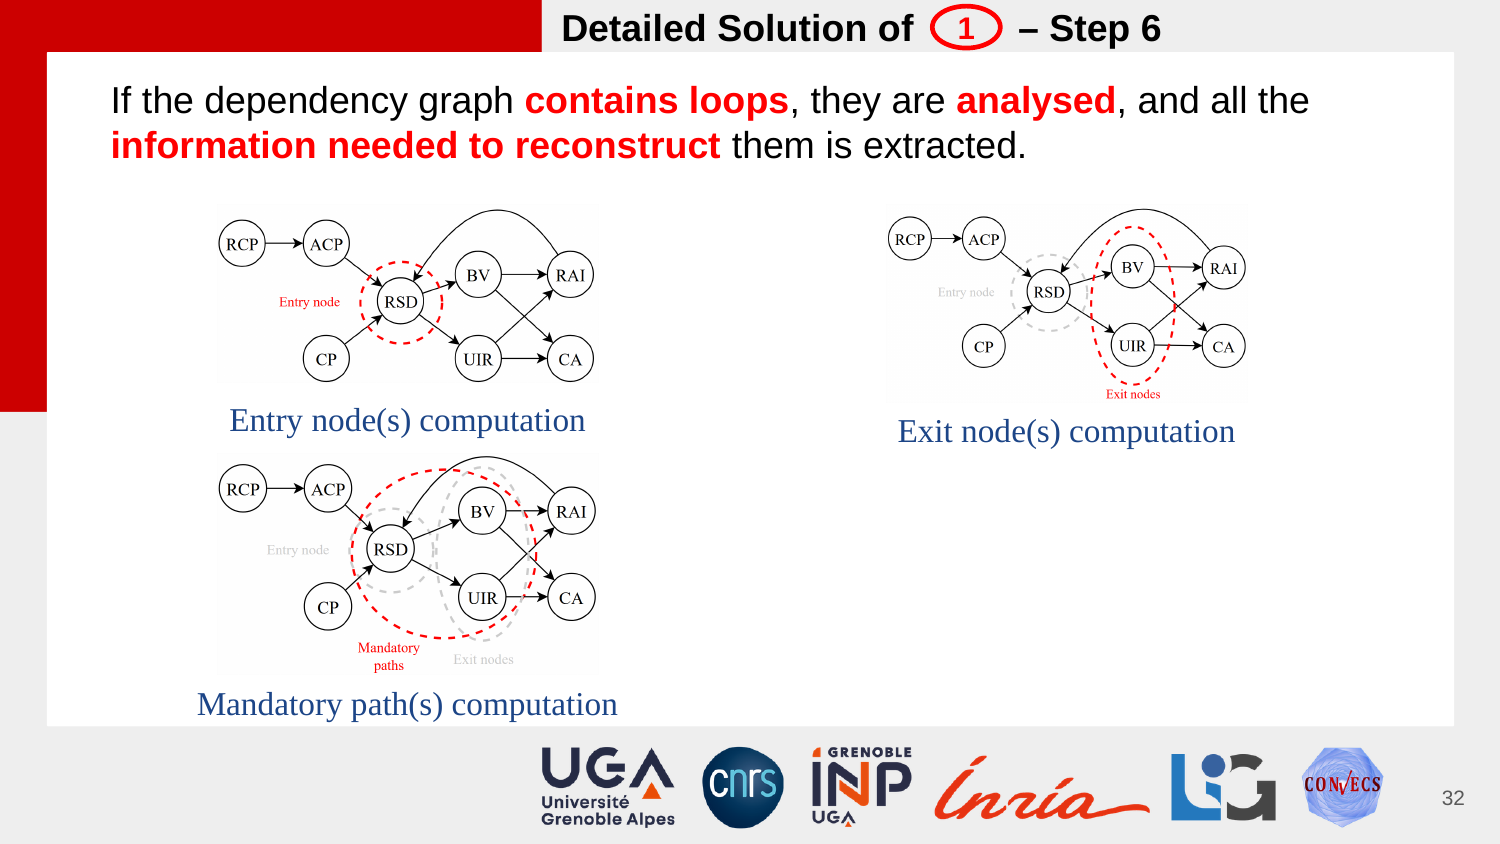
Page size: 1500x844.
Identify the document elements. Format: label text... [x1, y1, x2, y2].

text_box Detailed Solution of – Step 6 [546, 0, 1441, 55]
text_box Exit node(s) computation [844, 402, 1289, 457]
picture [0, 0, 1500, 844]
text_box Mandatory path(s) computation [172, 675, 644, 730]
text_box If the dependency graph contains loops, they are analysed, and all the information needed to reconstruct them is extracted. [95, 72, 1405, 231]
text_box Entry node(s) computation [185, 391, 630, 446]
text_box 1 [932, 6, 1001, 49]
slide_number <numéro> [1389, 764, 1480, 830]
